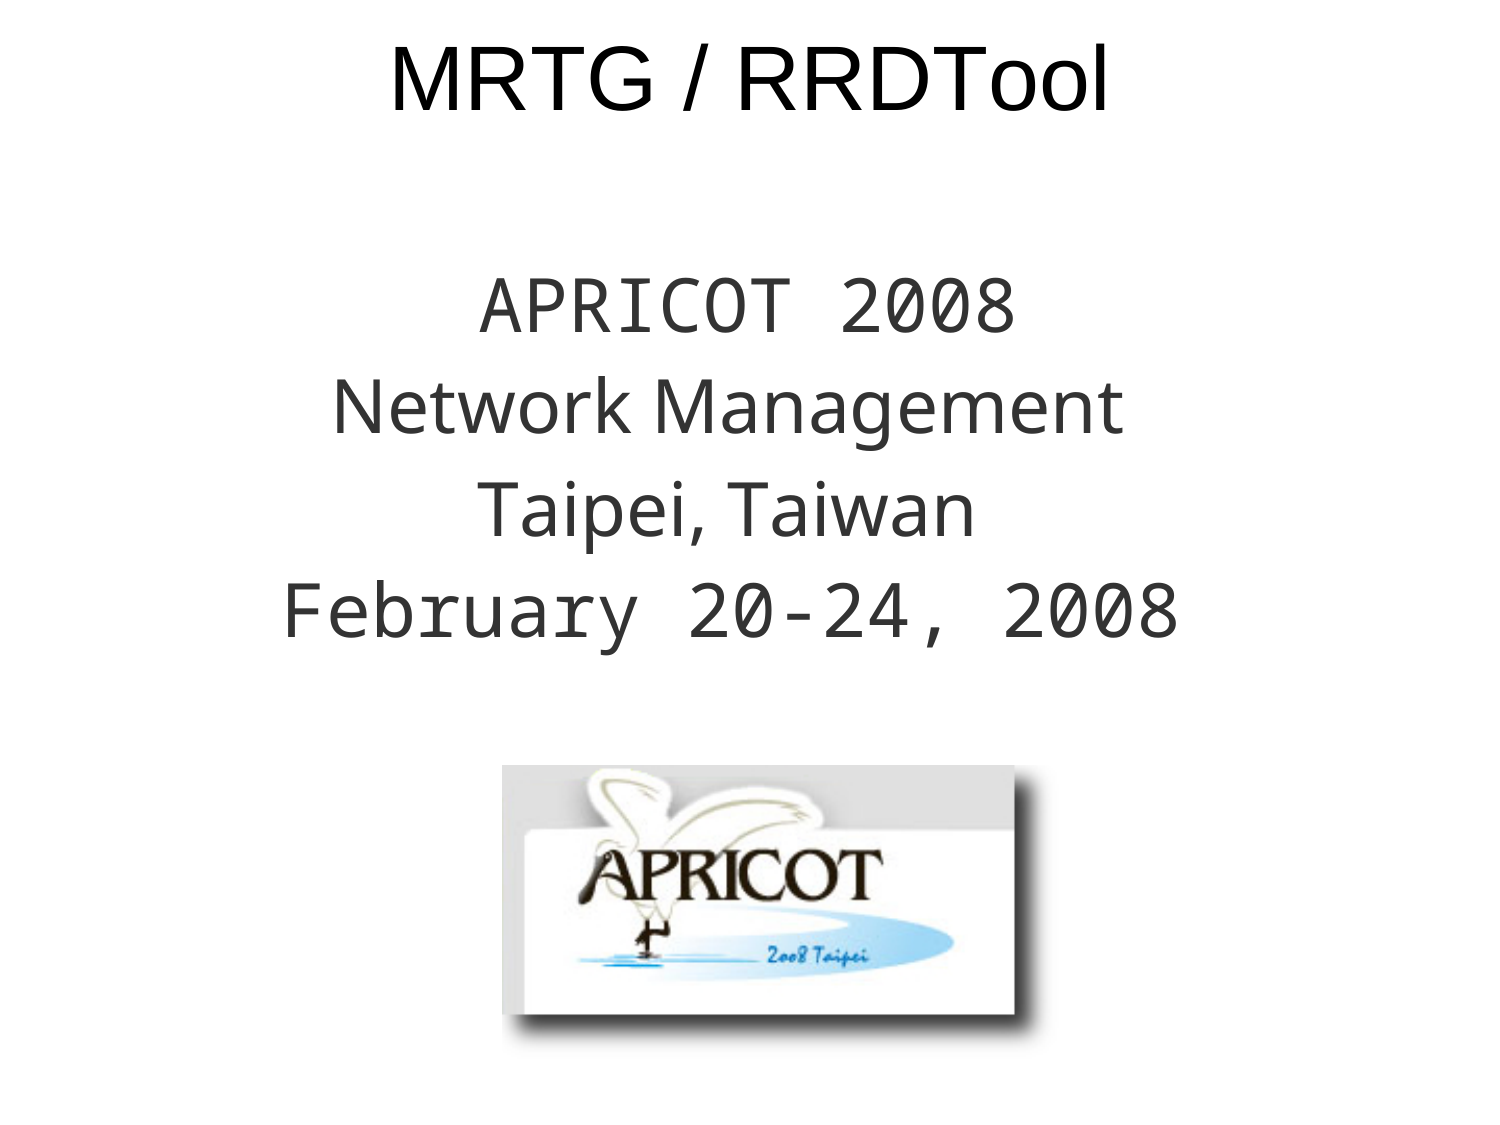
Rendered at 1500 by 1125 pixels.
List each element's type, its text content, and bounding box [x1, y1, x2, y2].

text_box APRICOT 2008 Network Management Taipei, Taiwan February 20-24, 2008 [11, 112, 1451, 894]
picture [502, 894, 1063, 1063]
title MRTG / RRDTool [112, 0, 1388, 112]
